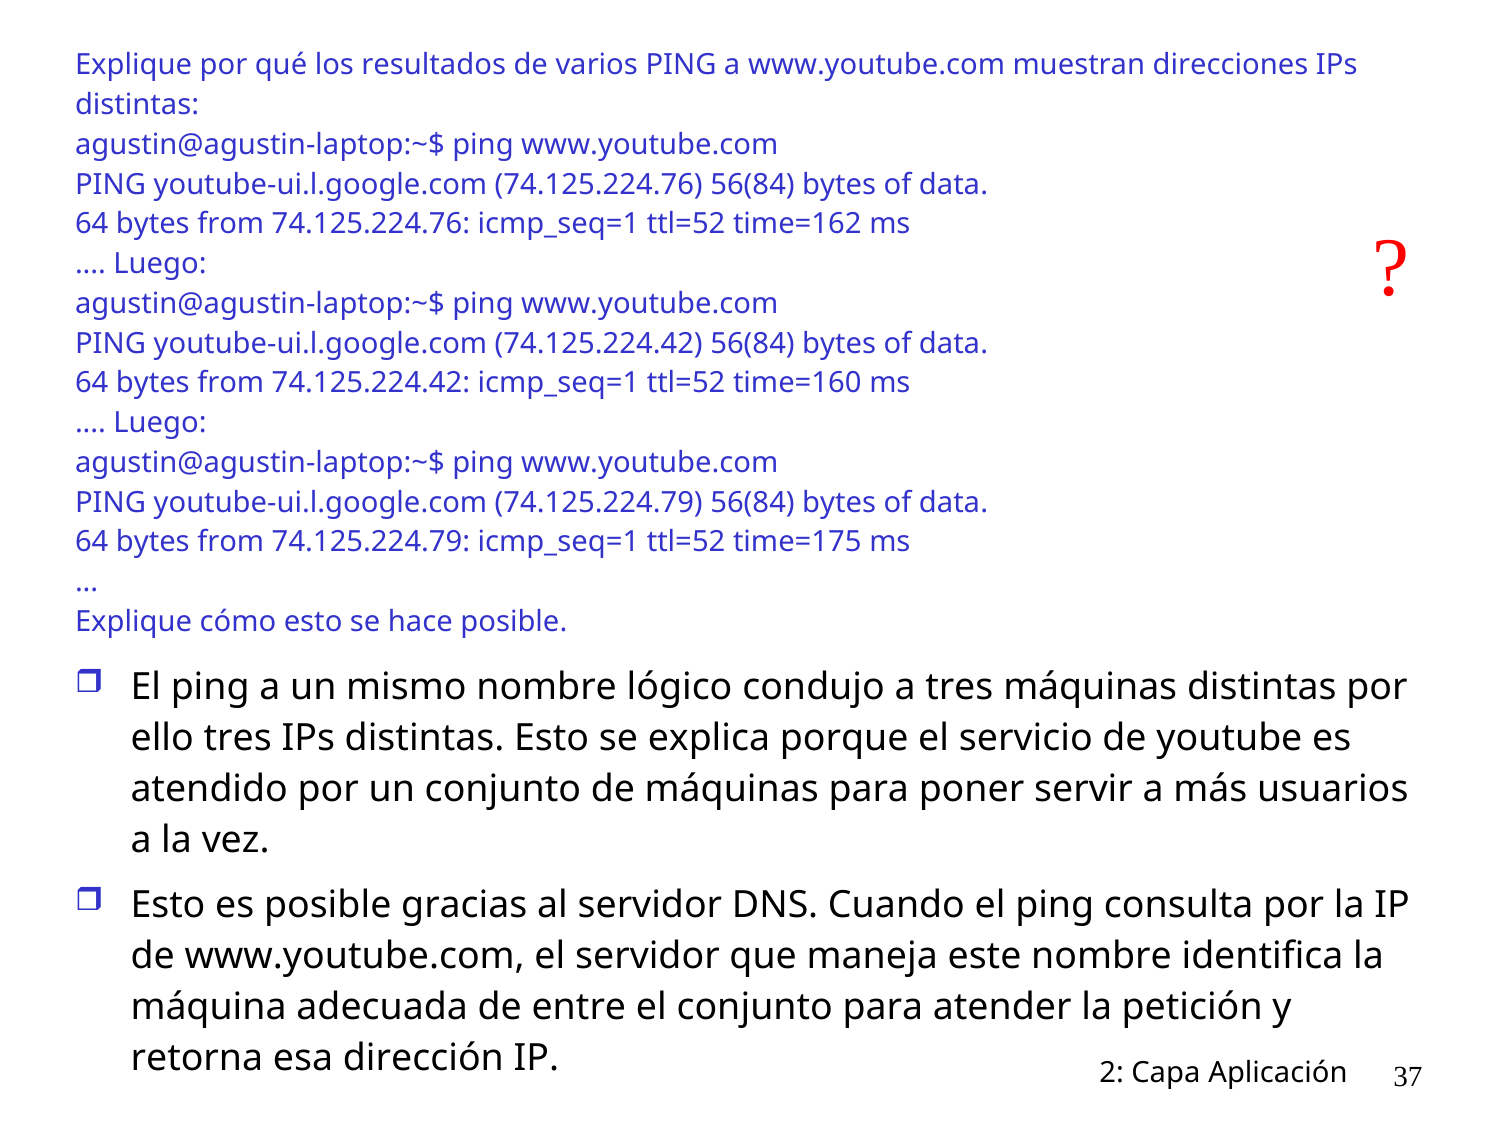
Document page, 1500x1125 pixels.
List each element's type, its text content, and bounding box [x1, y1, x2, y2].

title Explique por qué los resultados de varios PING a www.youtube.com muestran direcciones IPs distintas: agustin@agustin-laptop:~$ ping www.youtube.com PING youtube-ui.l.google.com (74.125.224.76) 56(84) bytes of data. 64 bytes from 74.125.224.76: icmp_seq=1 ttl=52 time=162 ms .... Luego: agustin@agustin-laptop:~$ ping www.youtube.com PING youtube-ui.l.google.com (74.125.224.42) 56(84) bytes of data. 64 bytes from 74.125.224.42: icmp_seq=1 ttl=52 time=160 ms .... Luego: agustin@agustin-laptop:~$ ping www.youtube.com PING youtube-ui.l.google.com (74.125.224.79) 56(84) bytes of data. 64 bytes from 74.125.224.79: icmp_seq=1 ttl=52 time=175 ms ... Explique cómo esto se hace posible. [75, 75, 1426, 608]
list El ping a un mismo nombre lógico condujo a tres máquinas distintas por ello tres IPs distintas. Esto se explica porque el servicio de youtube es atendido por un conjunto de máquinas para poner servir a más usuarios a la vez. Esto es posible gracias al servidor DNS. Cuando el ping consulta por la IP de www.youtube.com, el servidor que maneja este nombre identifica la máquina adecuada de entre el conjunto para atender la petición y retorna esa dirección IP. [75, 659, 1426, 1016]
text_box ? [1357, 205, 1424, 321]
